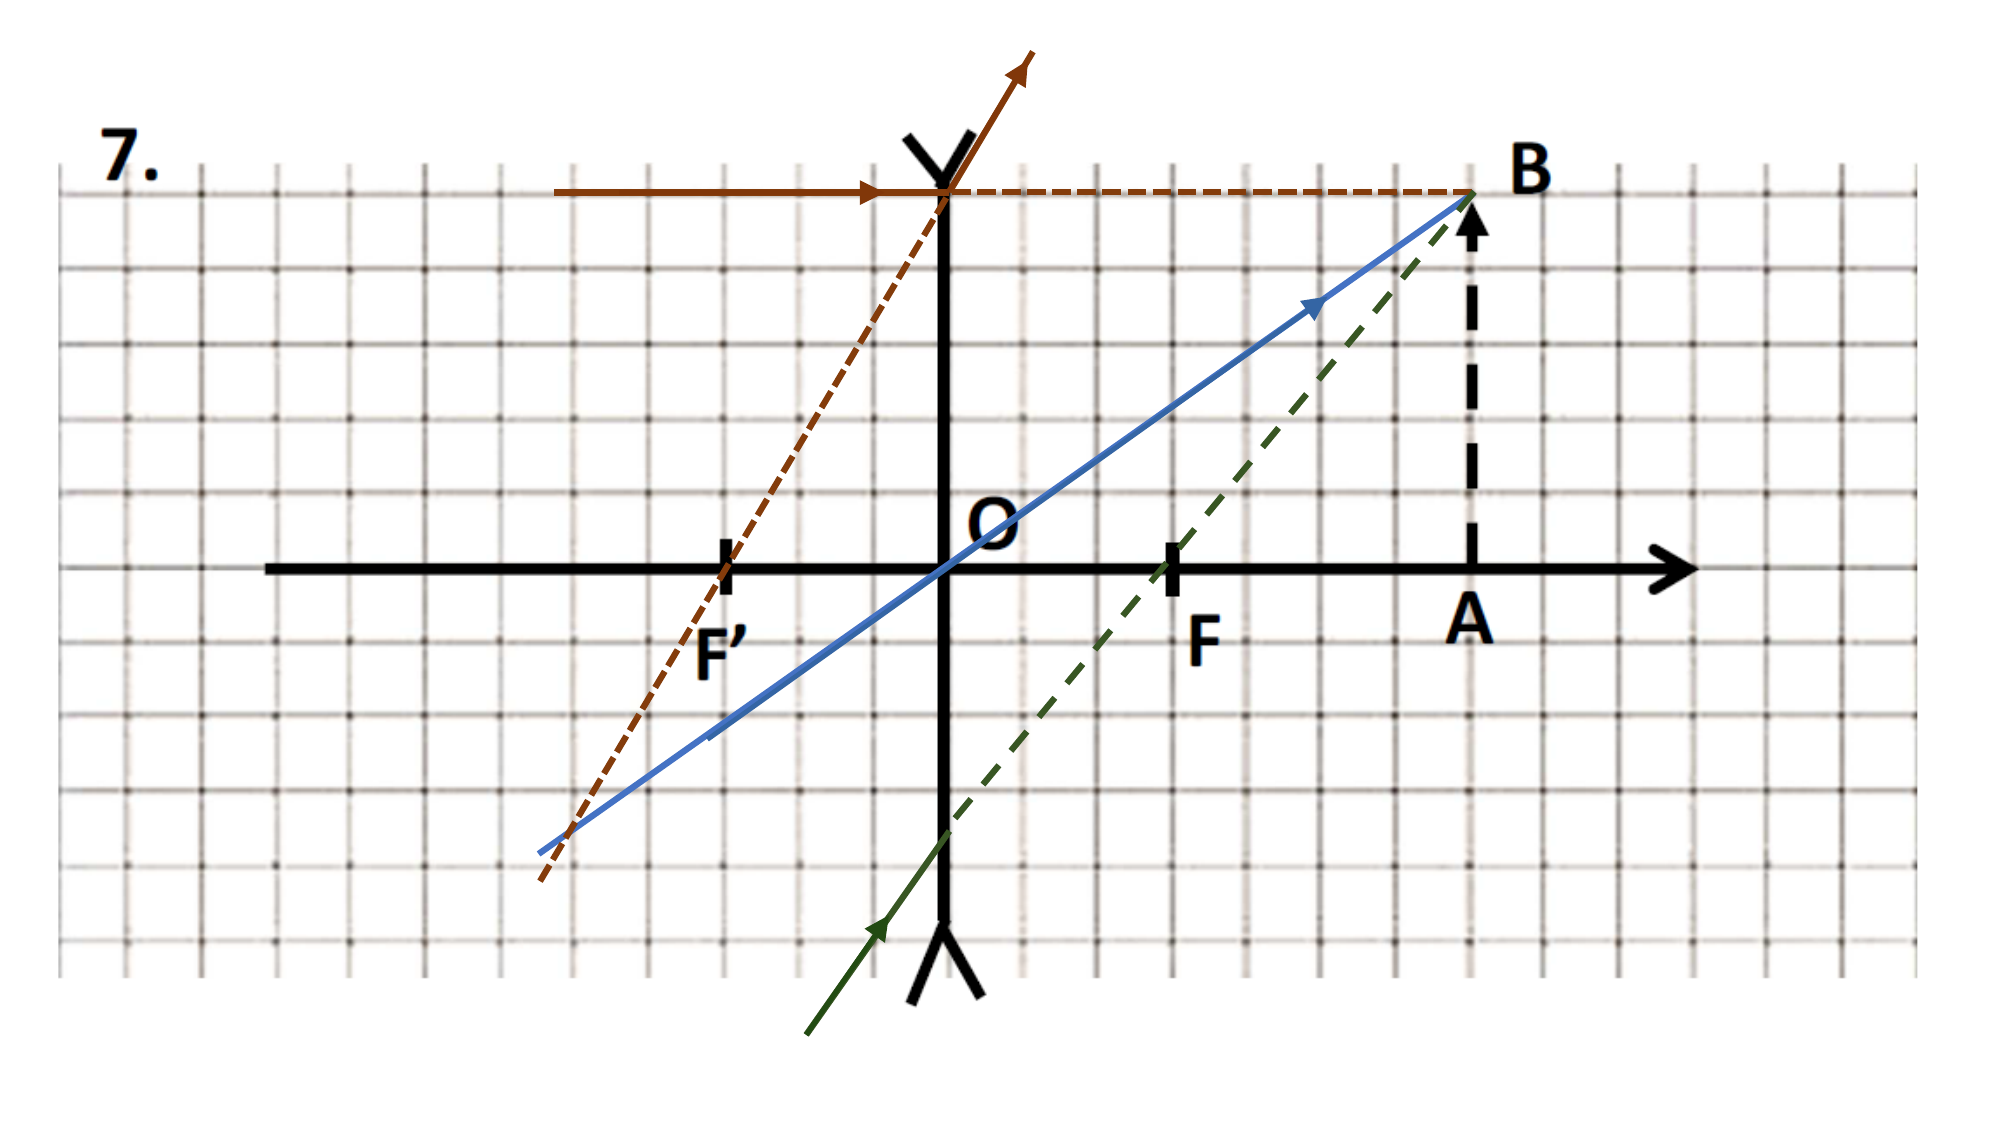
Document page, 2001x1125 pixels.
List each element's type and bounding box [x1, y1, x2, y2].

picture [58, 107, 1918, 1021]
